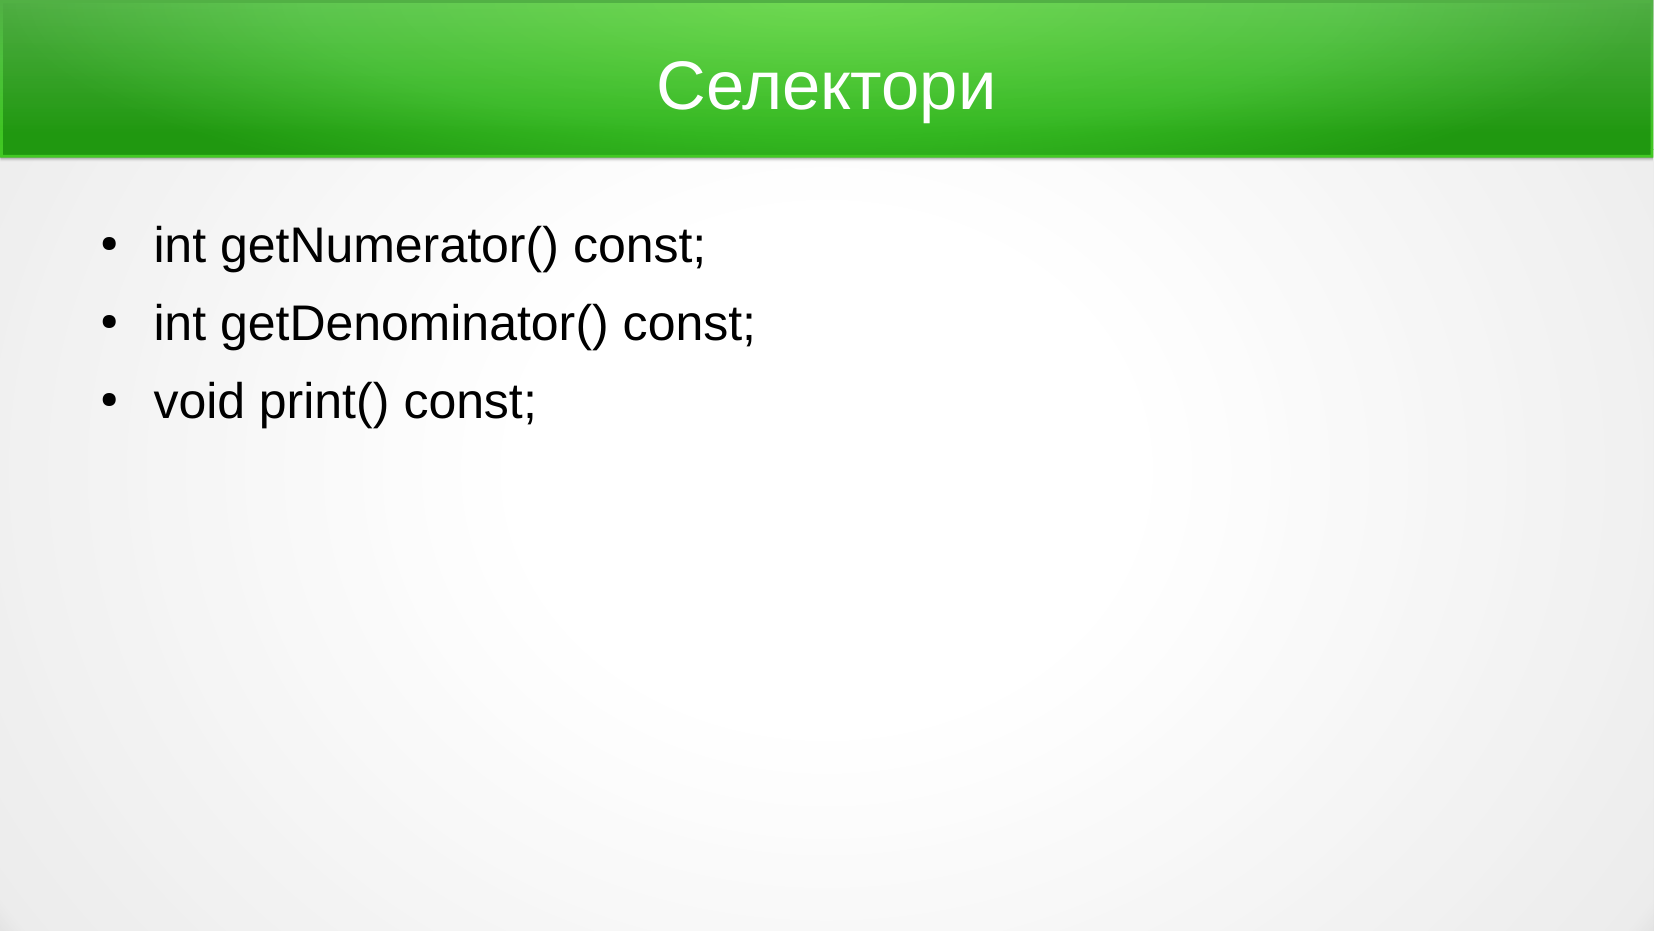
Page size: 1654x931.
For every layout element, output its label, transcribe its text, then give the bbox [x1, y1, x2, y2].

title Селектори [82, 37, 1571, 135]
list int getNumerator() const; int getDenominator() const; void print() const; [82, 217, 1538, 758]
